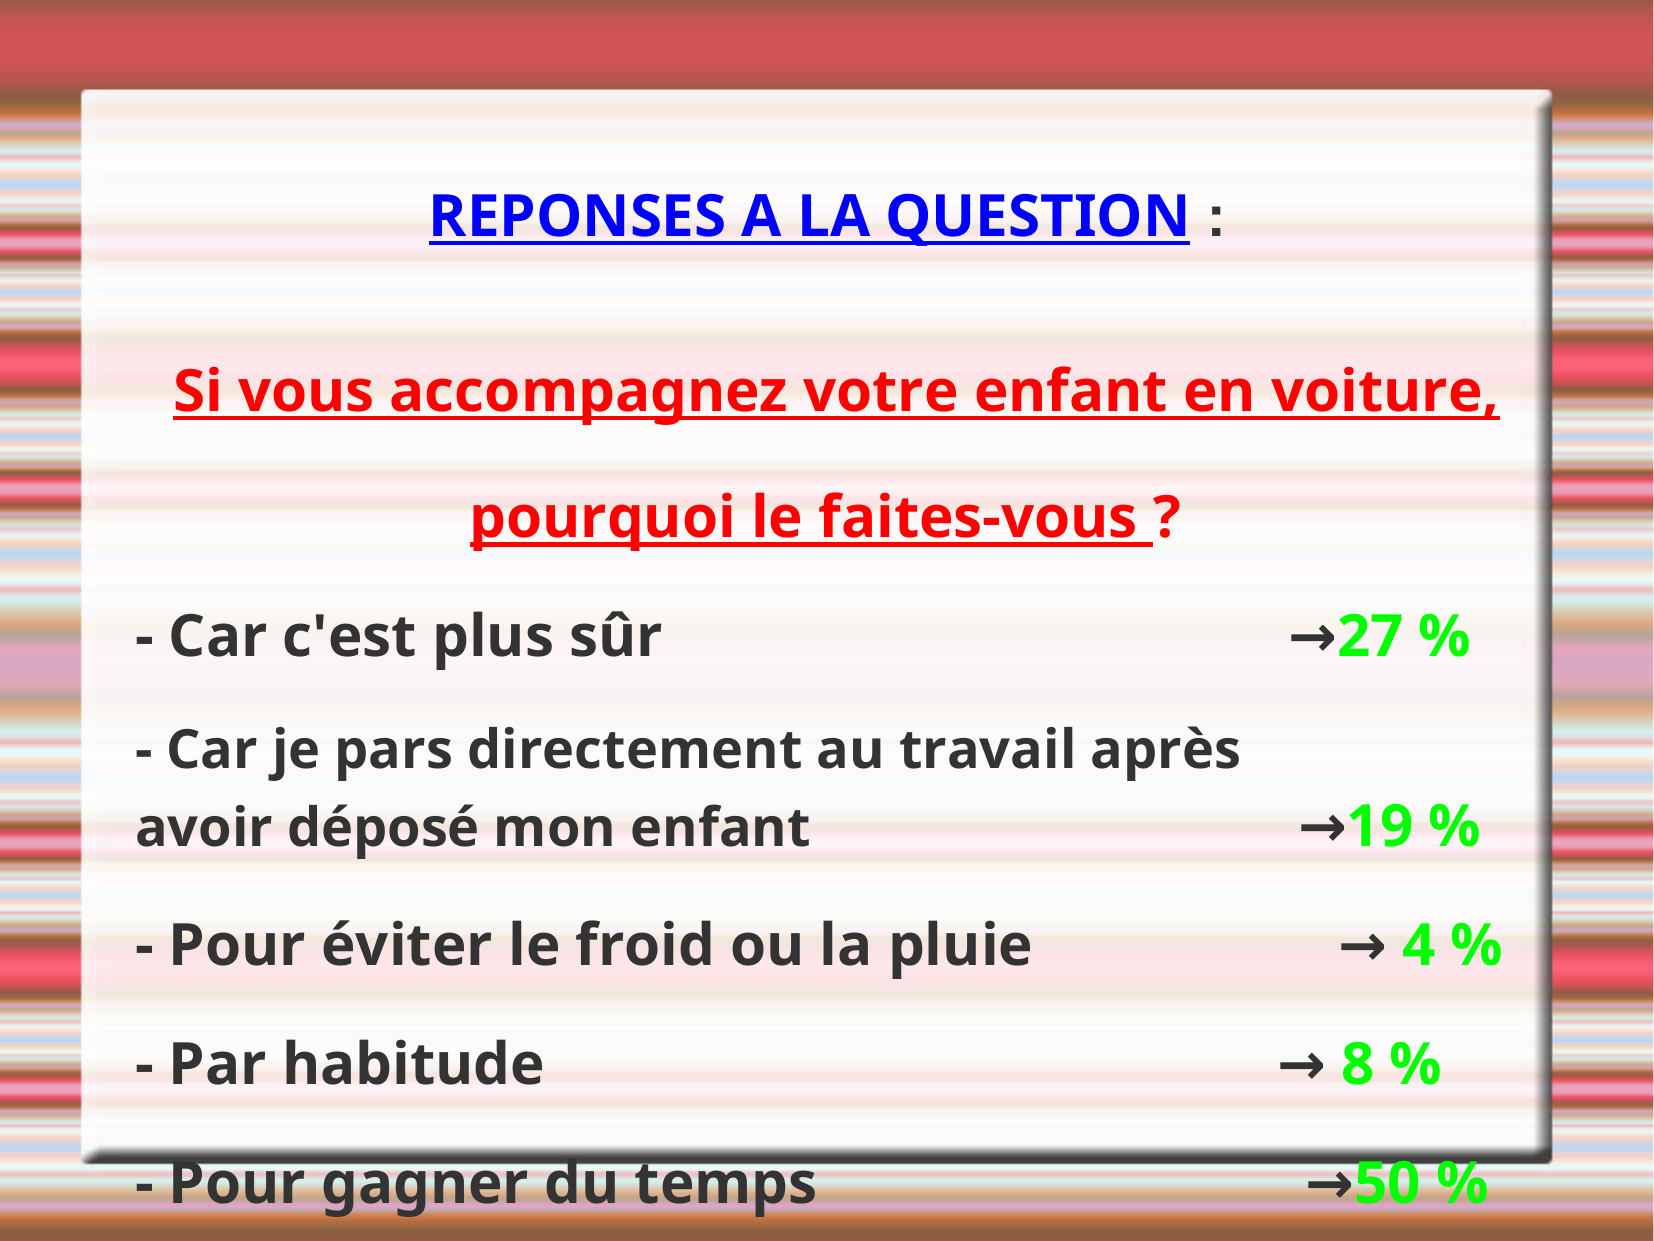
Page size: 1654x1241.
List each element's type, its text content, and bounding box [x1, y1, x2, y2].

title REPONSES A LA QUESTION : [121, 122, 1534, 266]
list Si vous accompagnez votre enfant en voiture, pourquoi le faites-vous ? - Car c'est plus sûr →27 % - Car je pars directement au travail après avoir déposé mon enfant →19 % - Pour éviter le froid ou la pluie → 4 % - Par habitude → 8 % - Pour gagner du temps →50 % VENIR EN VOITURE EST-IL REELLEMENT PLUS RAPIDE ? [134, 265, 1516, 1241]
picture [0, 0, 1654, 1241]
